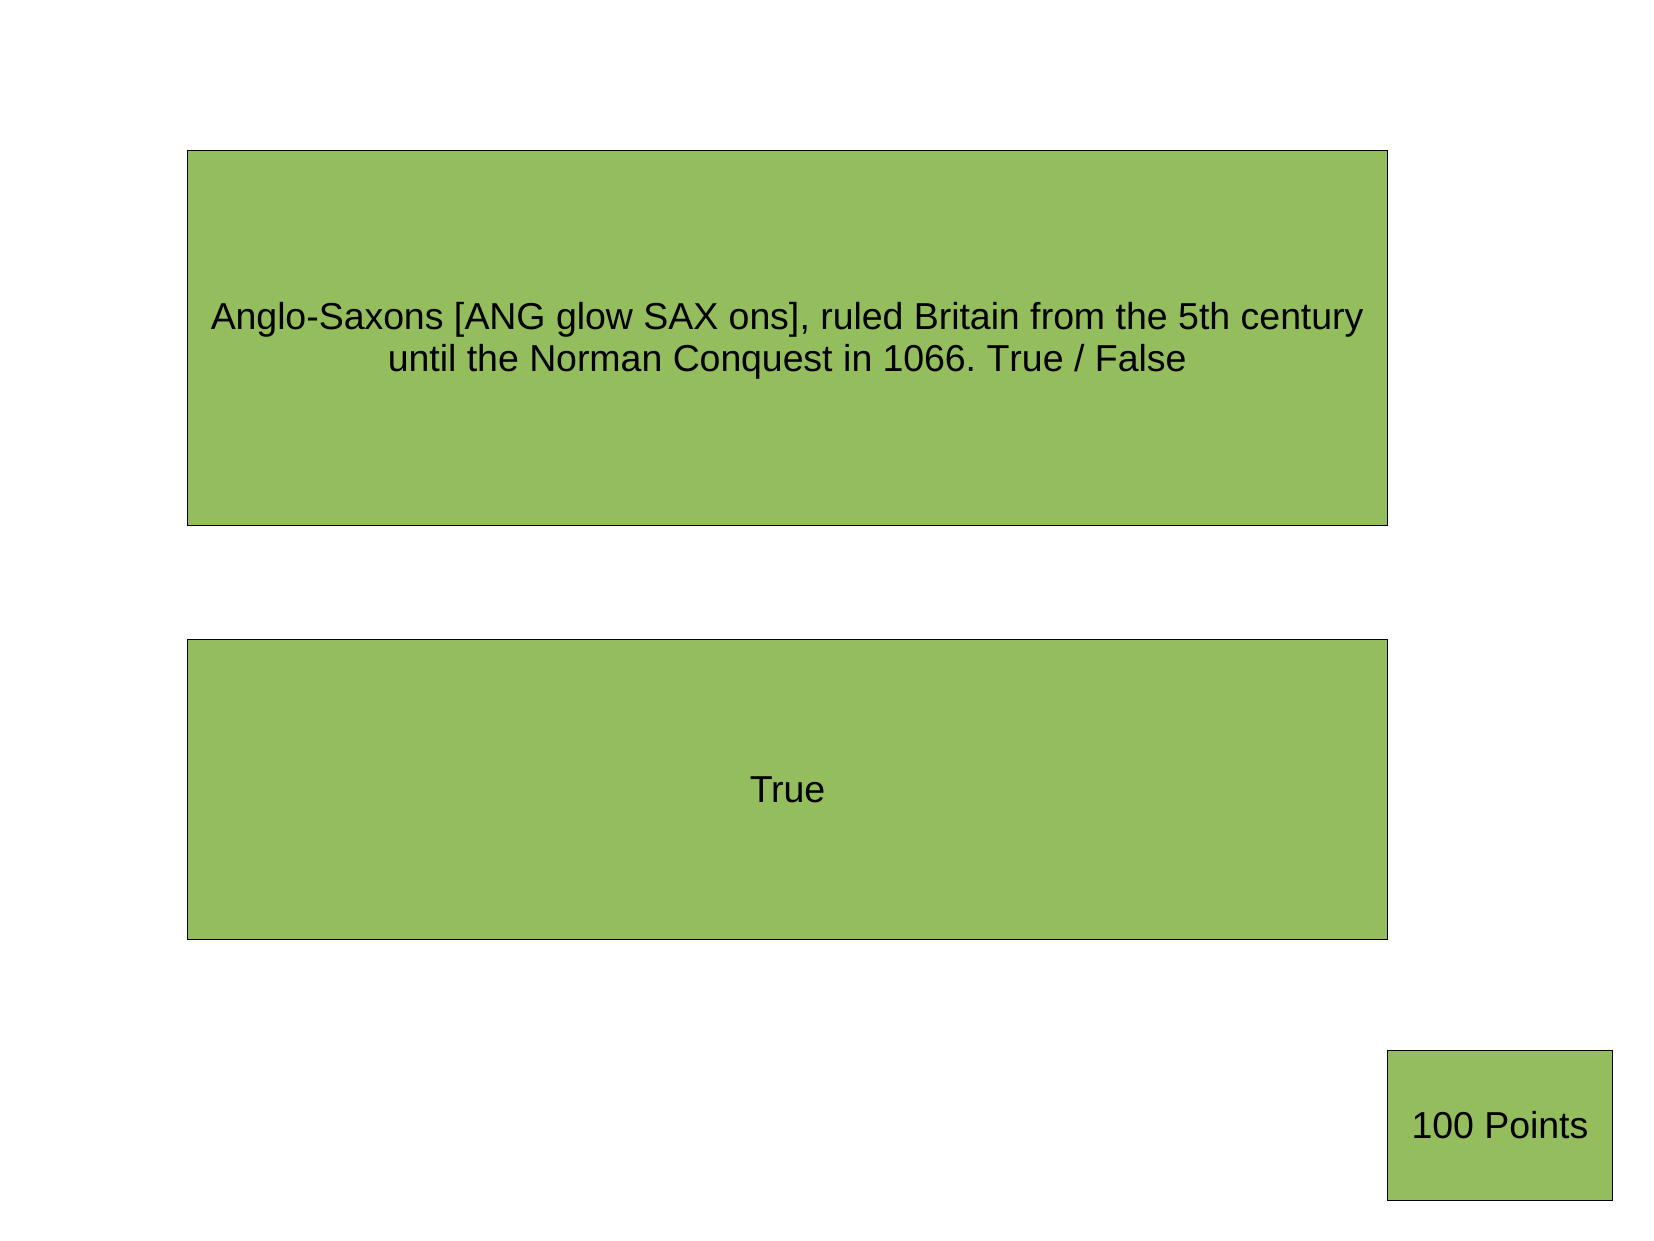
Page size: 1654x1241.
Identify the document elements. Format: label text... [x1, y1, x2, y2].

text_box 100 Points [1387, 1050, 1613, 1201]
text_box Anglo-Saxons [ANG glow SAX ons], ruled Britain from the 5th century until the Norman Conquest in 1066. True / False [187, 150, 1388, 526]
text_box True [187, 639, 1388, 940]
